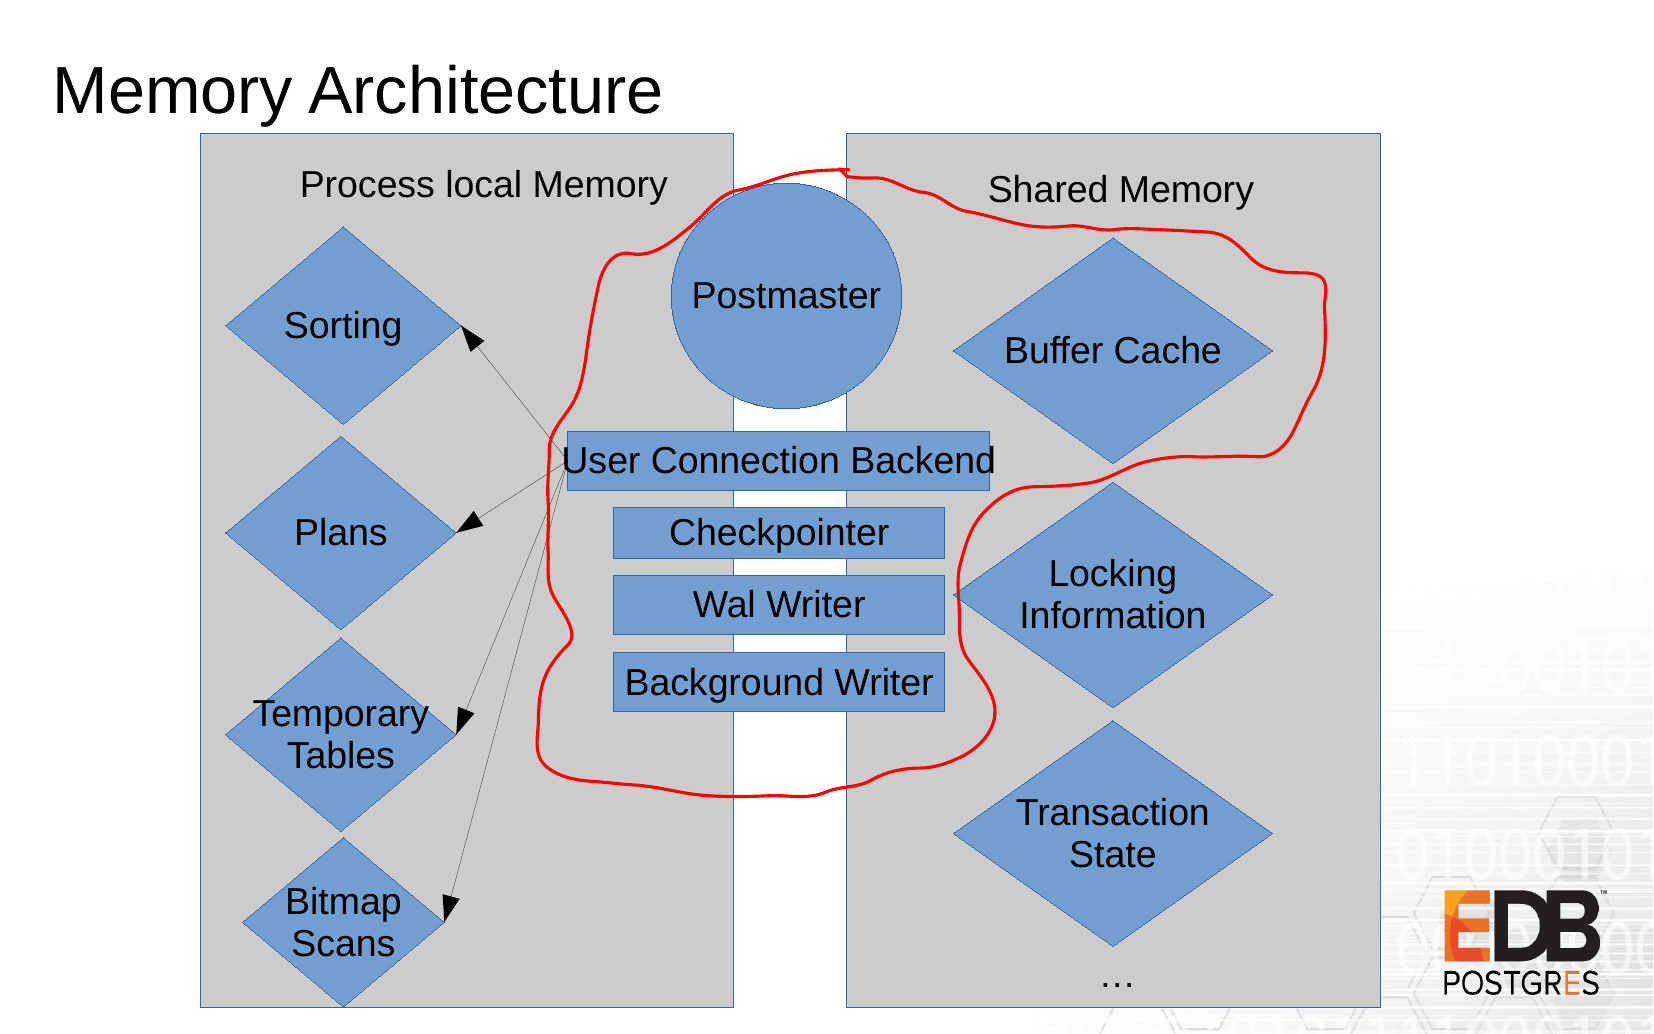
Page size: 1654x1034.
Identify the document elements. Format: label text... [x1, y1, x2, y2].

text_box [716, 194, 734, 206]
text_box [550, 465, 564, 501]
text_box Bitmap Scans [242, 837, 444, 1007]
text_box … [1083, 946, 1147, 1003]
text_box [553, 225, 734, 454]
text_box Buffer Cache [953, 237, 1273, 464]
text_box [550, 476, 563, 519]
title Memory Architecture [52, 52, 1318, 128]
picture [0, 0, 1654, 1034]
text_box [551, 443, 564, 470]
text_box Background Writer [613, 652, 945, 712]
text_box [539, 471, 734, 794]
text_box Sorting [225, 226, 461, 425]
text_box User Connection Backend [567, 431, 990, 491]
text_box Transaction State [953, 720, 1273, 946]
text_box Shared Memory [973, 161, 1291, 219]
text_box [846, 133, 1381, 1008]
text_box [200, 133, 734, 1008]
text_box Process local Memory [285, 156, 683, 214]
text_box Temporary Tables [225, 637, 456, 832]
text_box [846, 179, 1324, 785]
text_box Checkpointer [613, 507, 945, 559]
text_box Postmaster [671, 183, 902, 409]
text_box Locking Information [960, 482, 1273, 708]
text_box Plans [225, 436, 456, 630]
text_box Wal Writer [613, 575, 945, 635]
